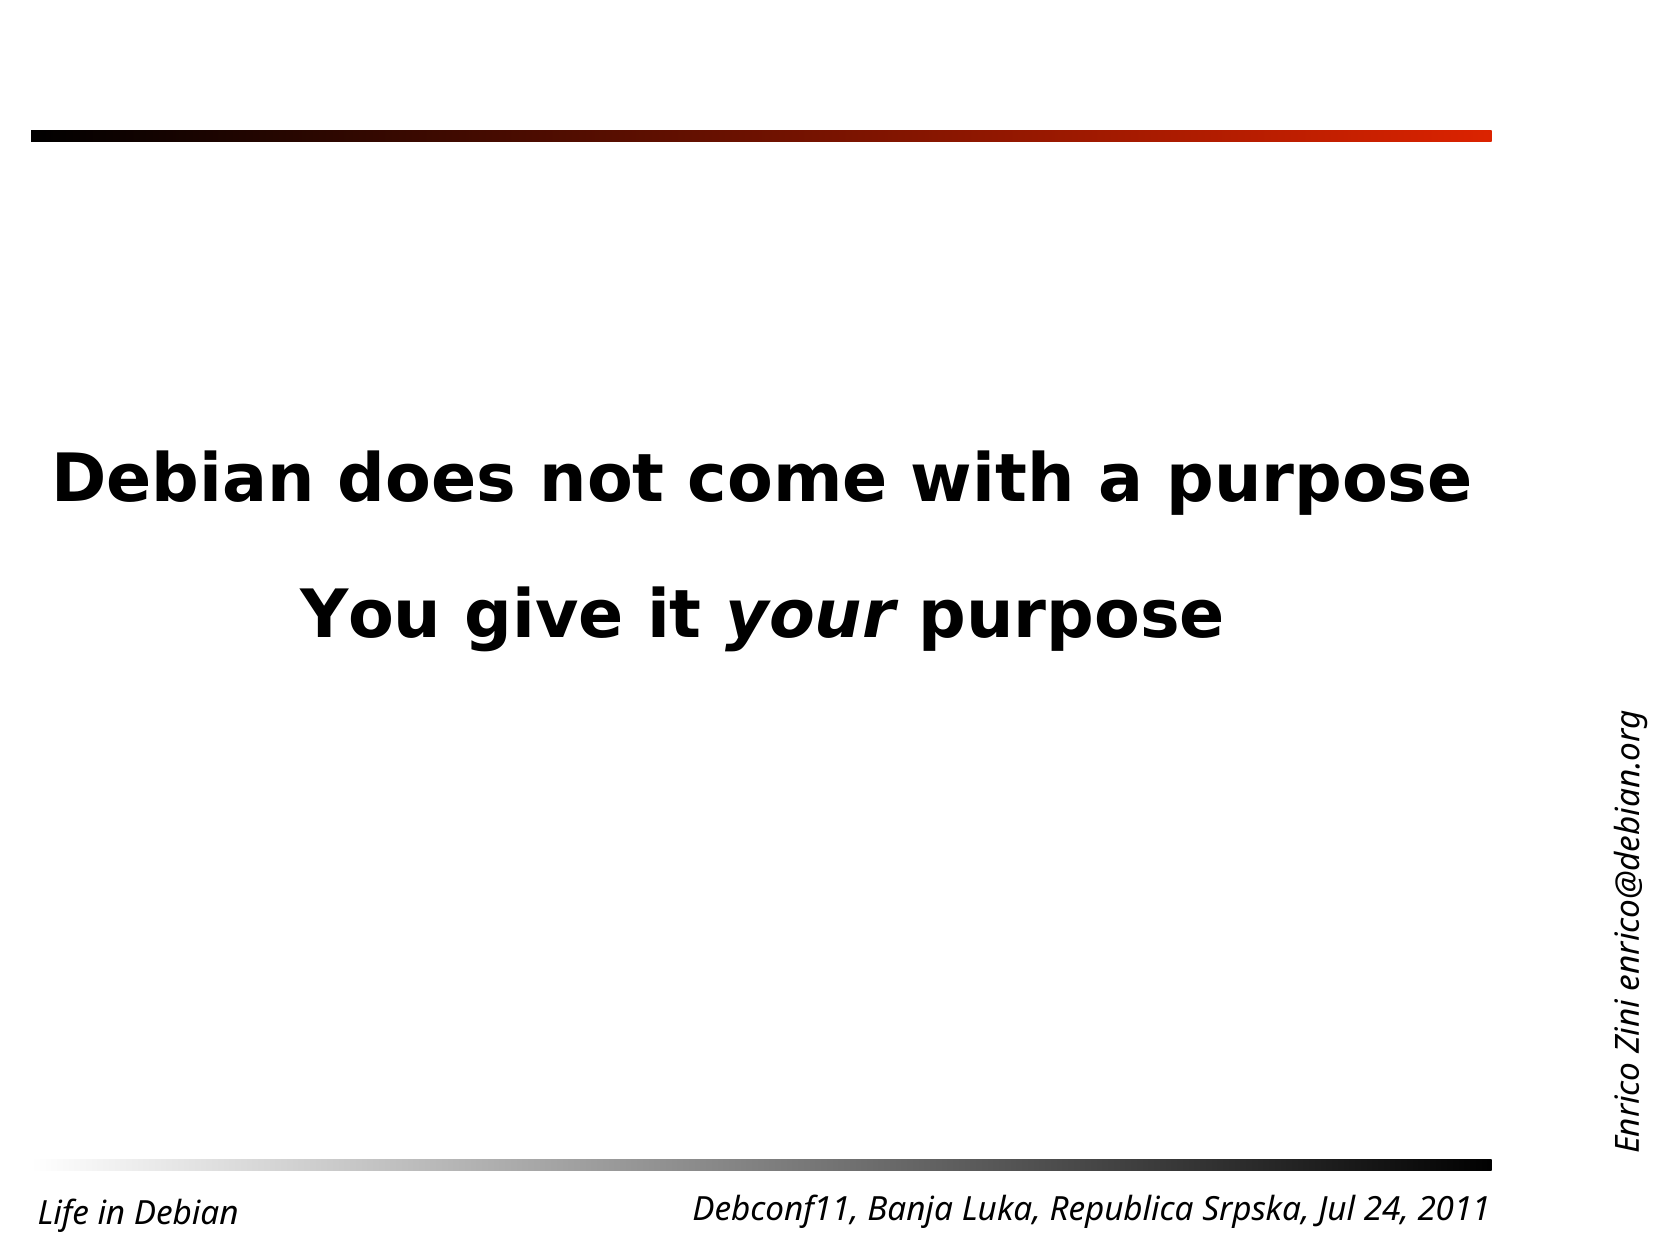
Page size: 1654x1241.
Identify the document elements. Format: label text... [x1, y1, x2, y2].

text_box Debian does not come with a purpose You give it your purpose [30, 439, 1495, 654]
